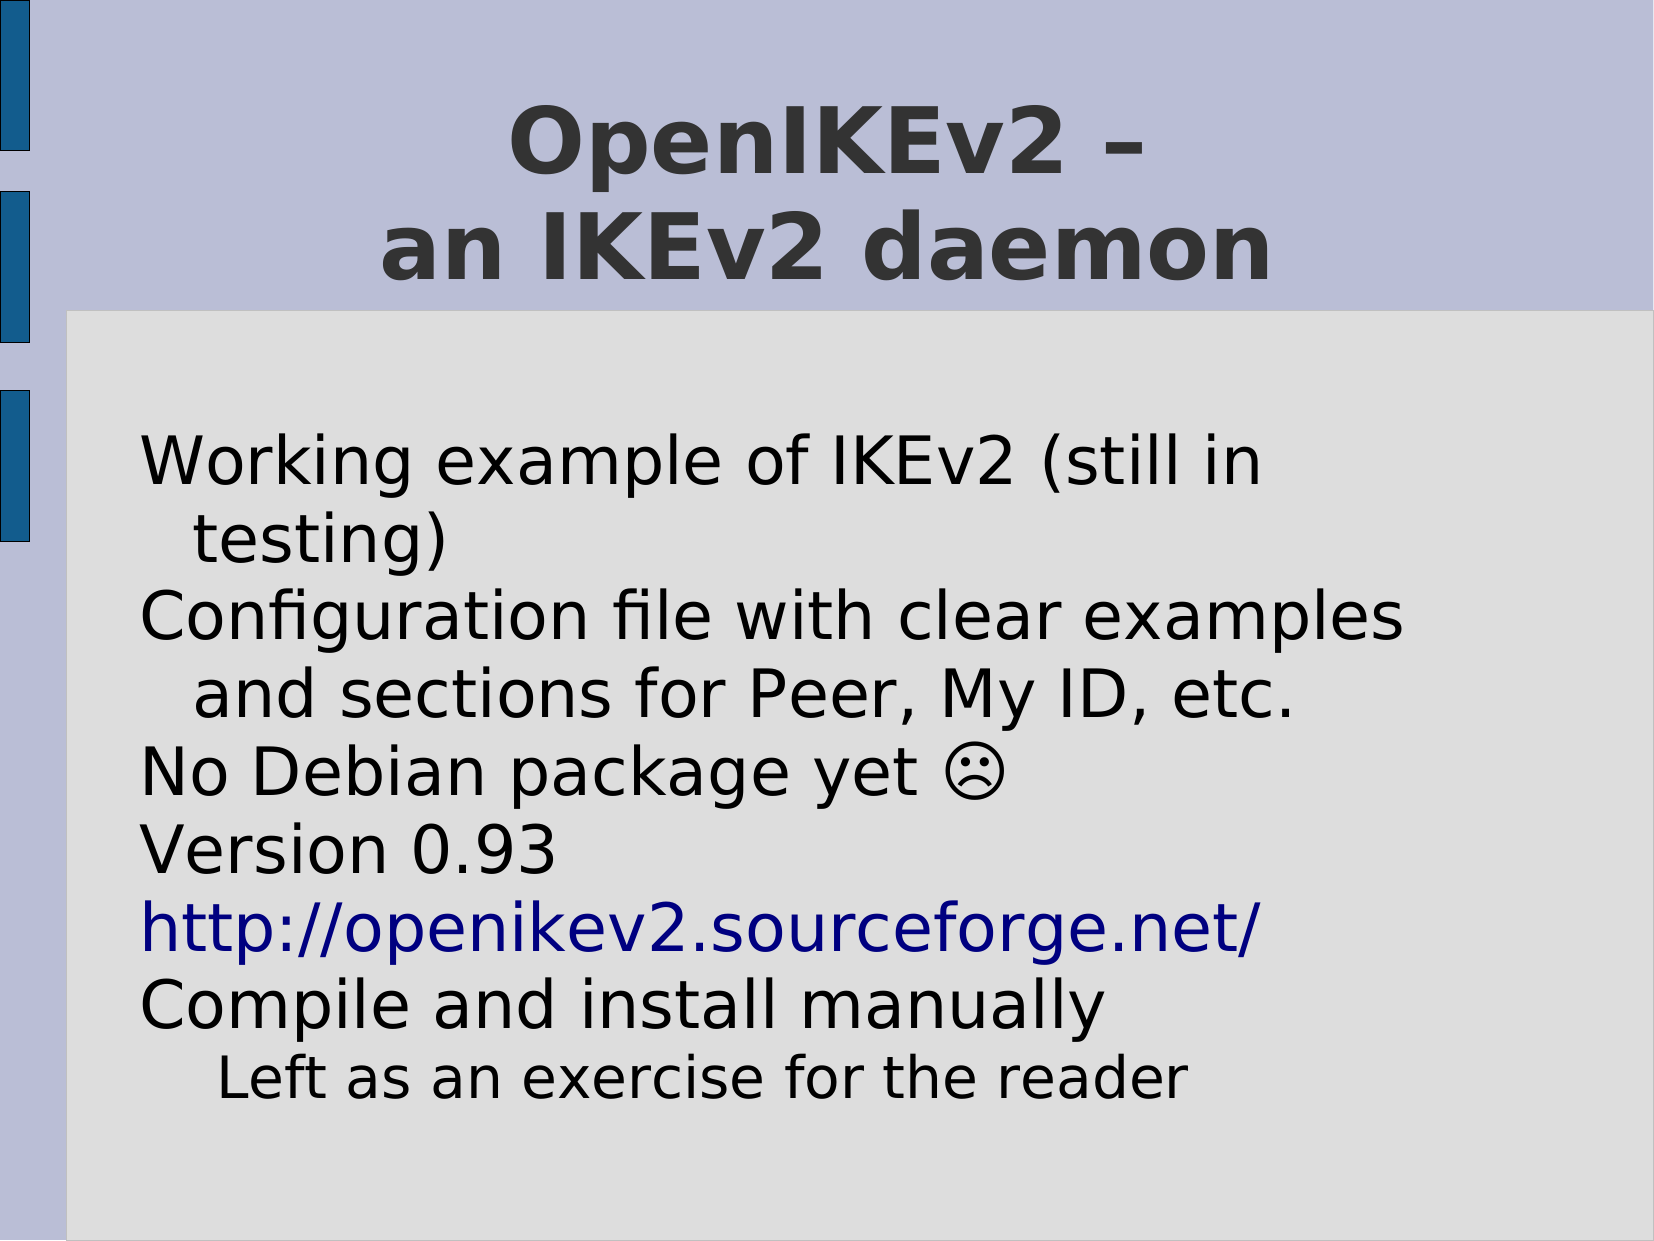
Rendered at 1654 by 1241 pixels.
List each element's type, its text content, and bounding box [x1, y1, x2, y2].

title OpenIKEv2 – an IKEv2 daemon [121, 87, 1534, 302]
list Working example of IKEv2 (still in testing) Configuration file with clear examples and sections for Peer, My ID, etc. No Debian package yet ☹ Version 0.93 http://openikev2.sourceforge.net/ Compile and install manually Left as an exercise for the reader [121, 344, 1534, 1127]
